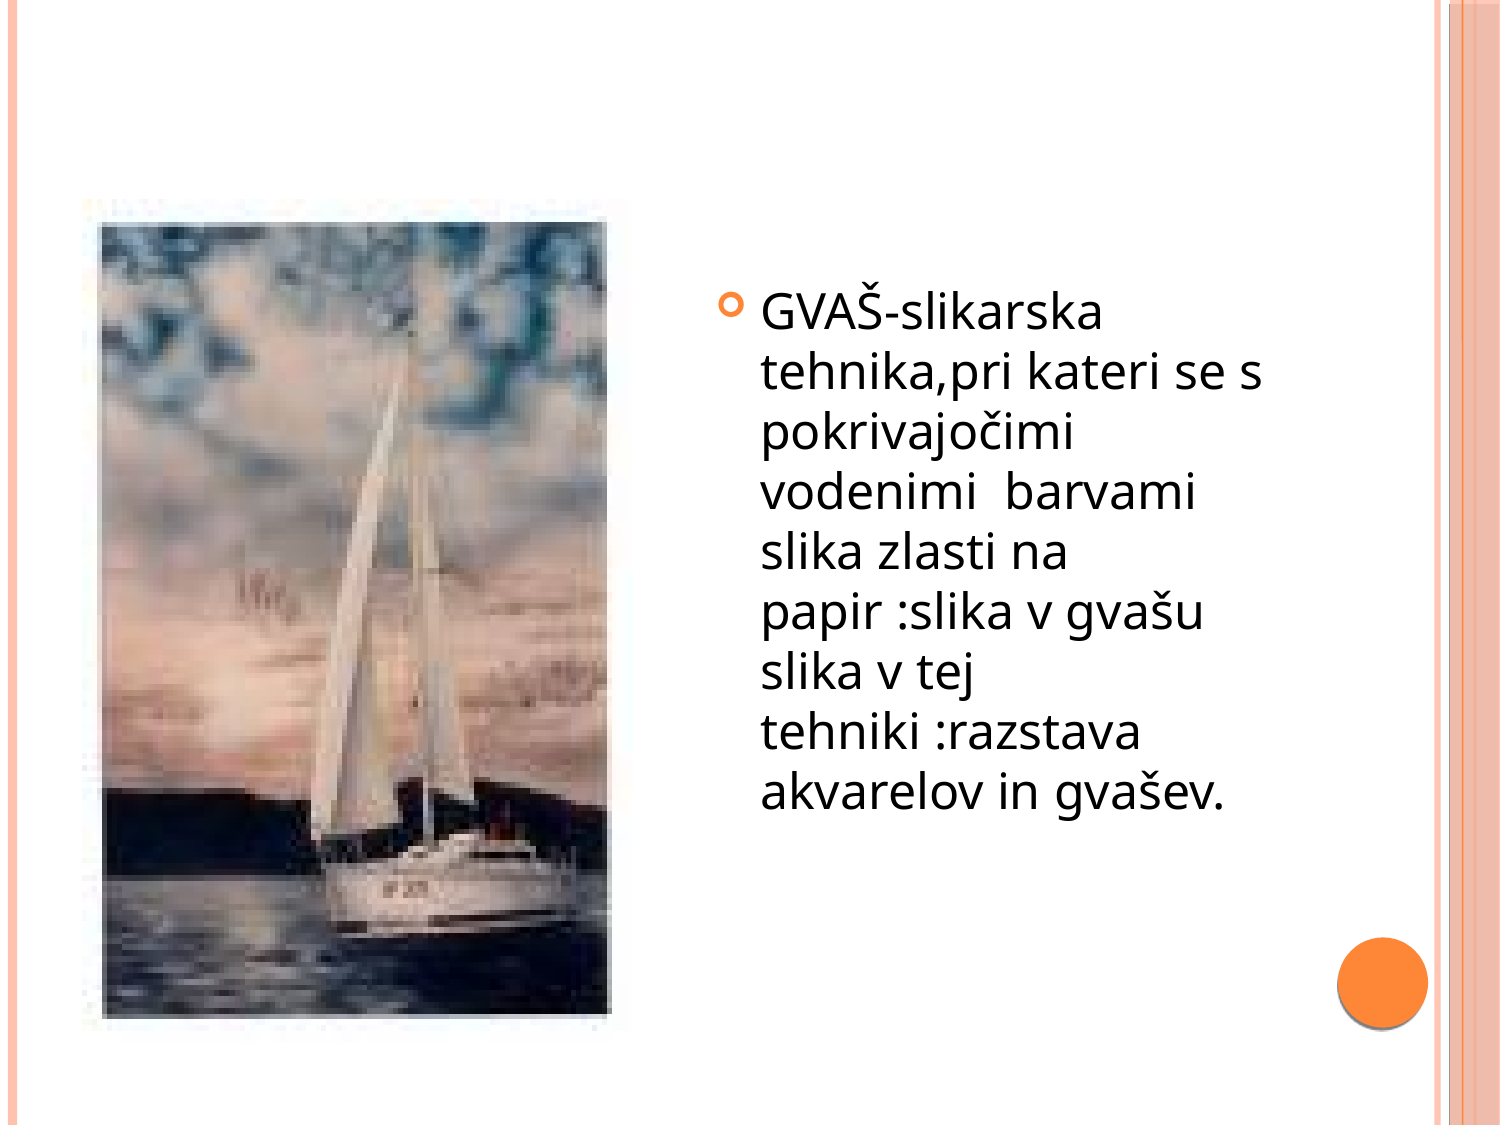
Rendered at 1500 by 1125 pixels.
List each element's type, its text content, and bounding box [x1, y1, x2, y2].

picture [82, 199, 633, 1043]
list GVAŠ-slikarska tehnika,pri kateri se s pokrivajočimi vodenimi barvami slika zlasti na papir :slika v gvašu slika v tej tehniki :razstava akvarelov in gvašev. [700, 199, 1301, 1013]
